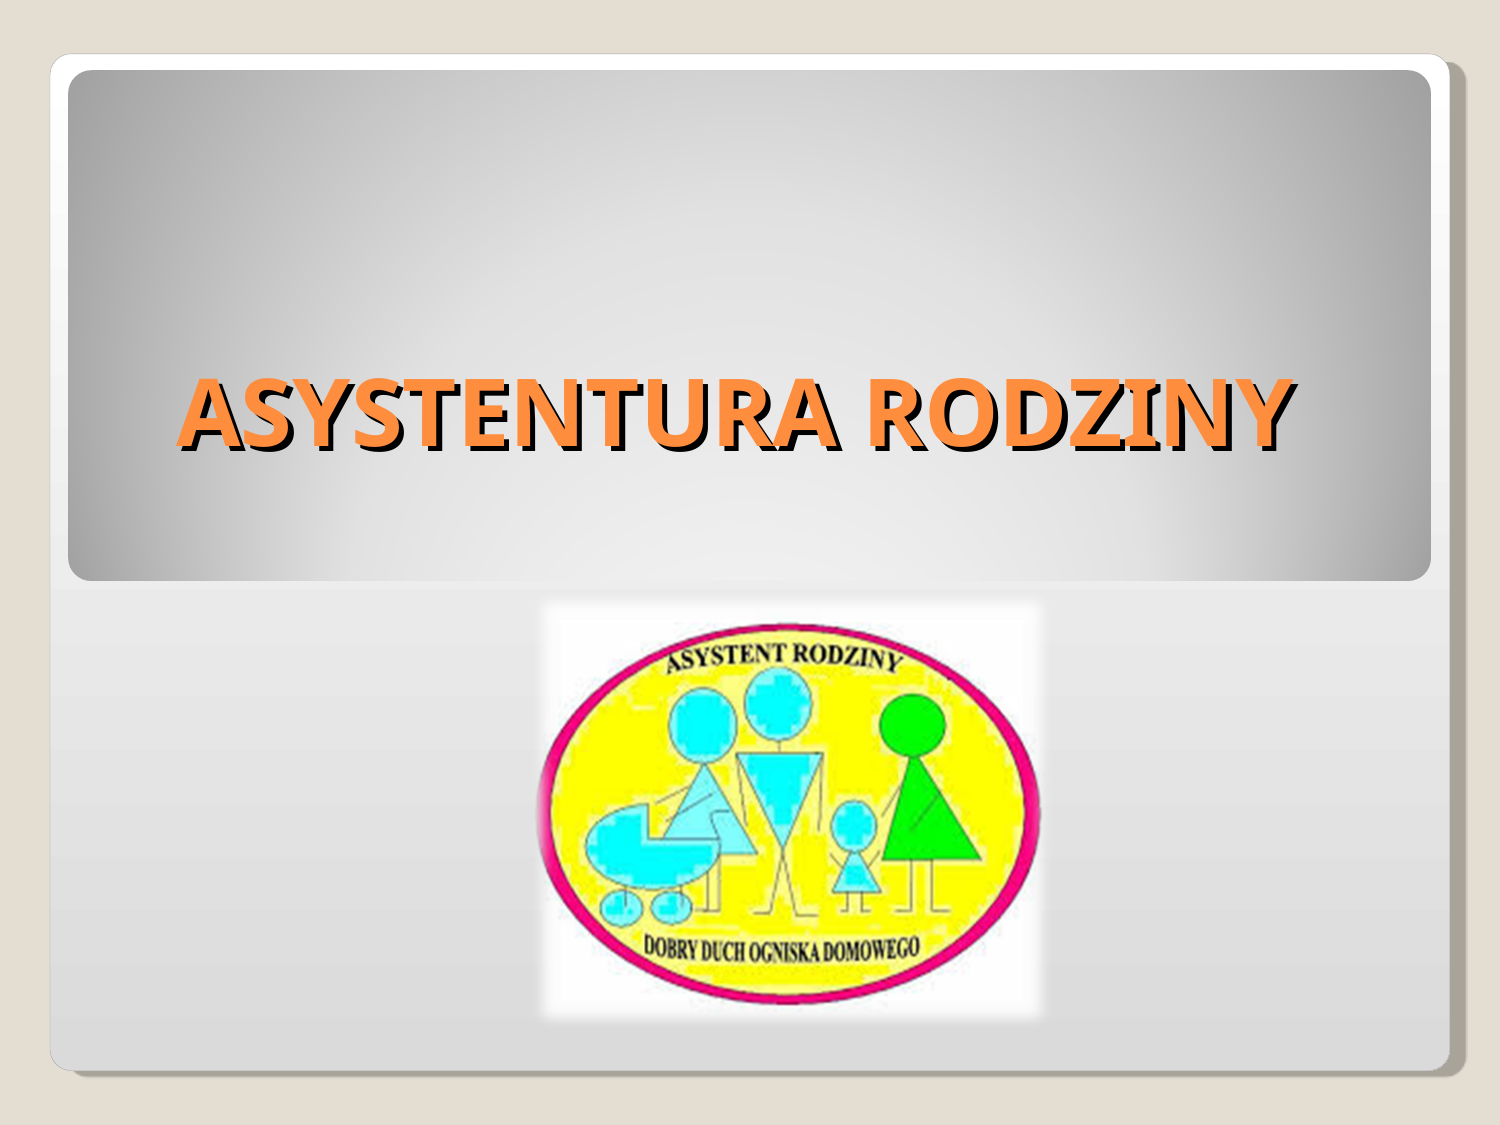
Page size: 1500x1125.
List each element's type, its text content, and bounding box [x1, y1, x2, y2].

picture [67, 69, 1432, 582]
text_box ASYSTENTURA RODZINY [53, 172, 1418, 473]
picture [525, 584, 1059, 1036]
